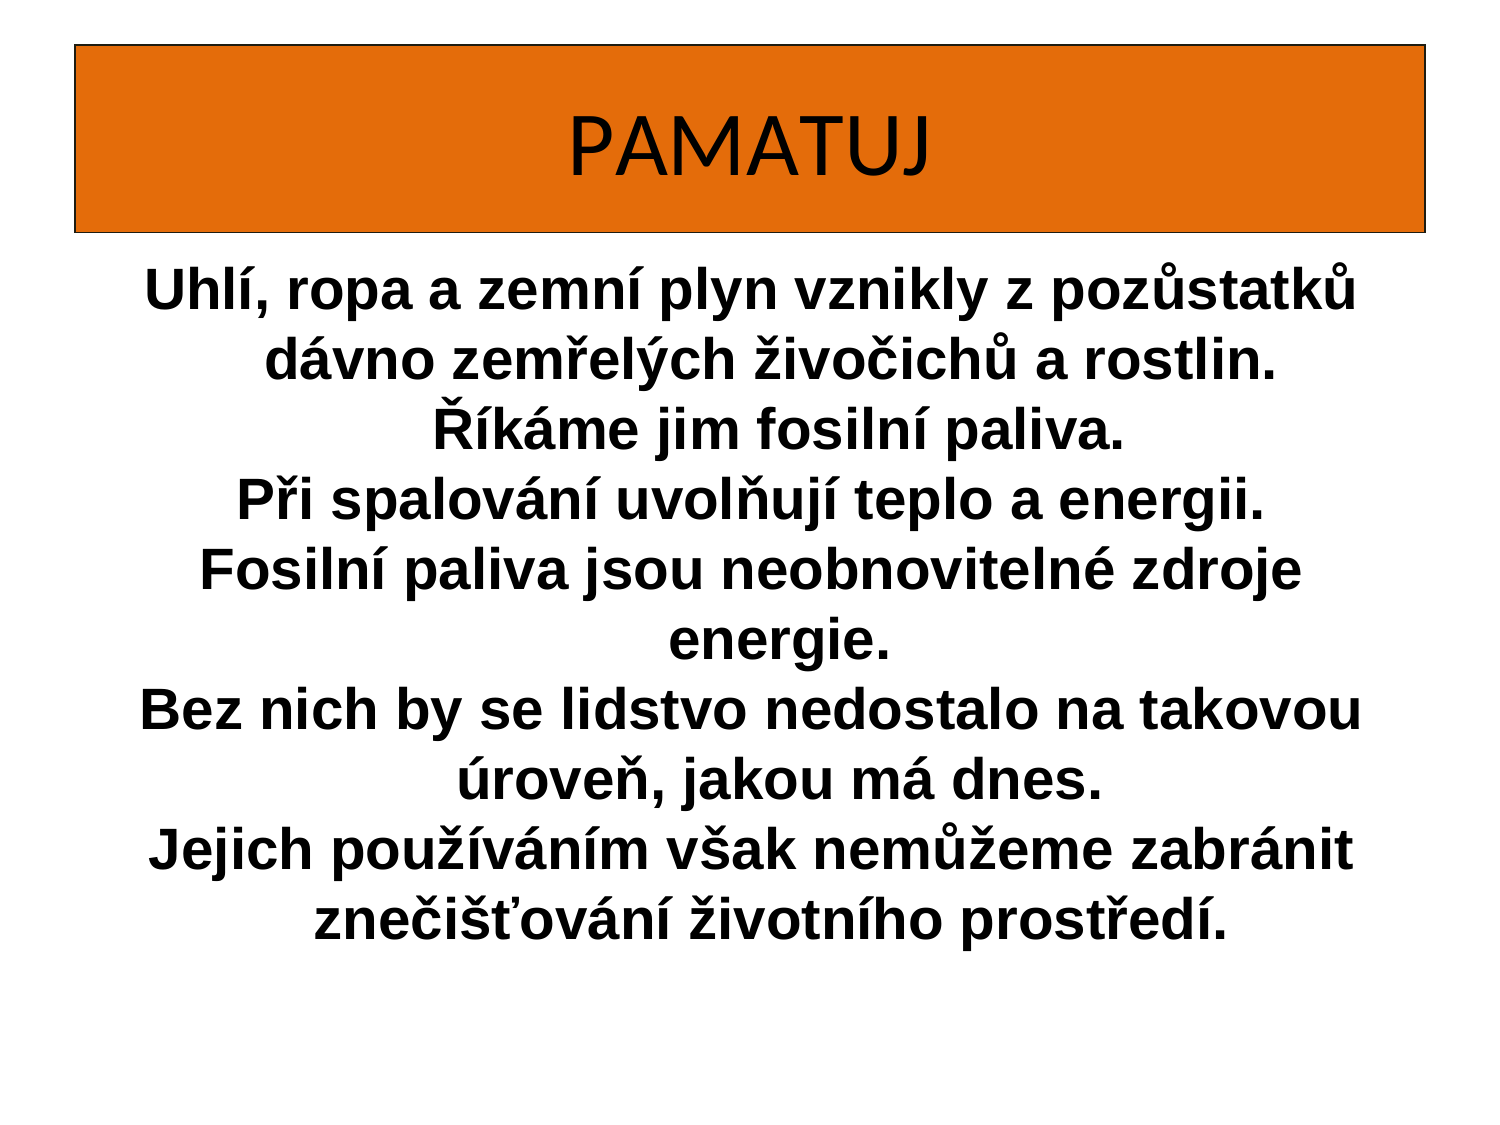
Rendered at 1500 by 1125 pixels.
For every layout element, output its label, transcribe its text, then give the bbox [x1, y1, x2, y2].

text_box Uhlí, ropa a zemní plyn vznikly z pozůstatků dávno zemřelých živočichů a rostlin. Říkáme jim fosilní paliva. Při spalování uvolňují teplo a energii. Fosilní paliva jsou neobnovitelné zdroje energie. Bez nich by se lidstvo nedostalo na takovou úroveň, jakou má dnes. Jejich používáním však nemůžeme zabránit znečišťování životního prostředí. [76, 243, 1427, 1099]
text_box PAMATUJ [75, 45, 1426, 233]
